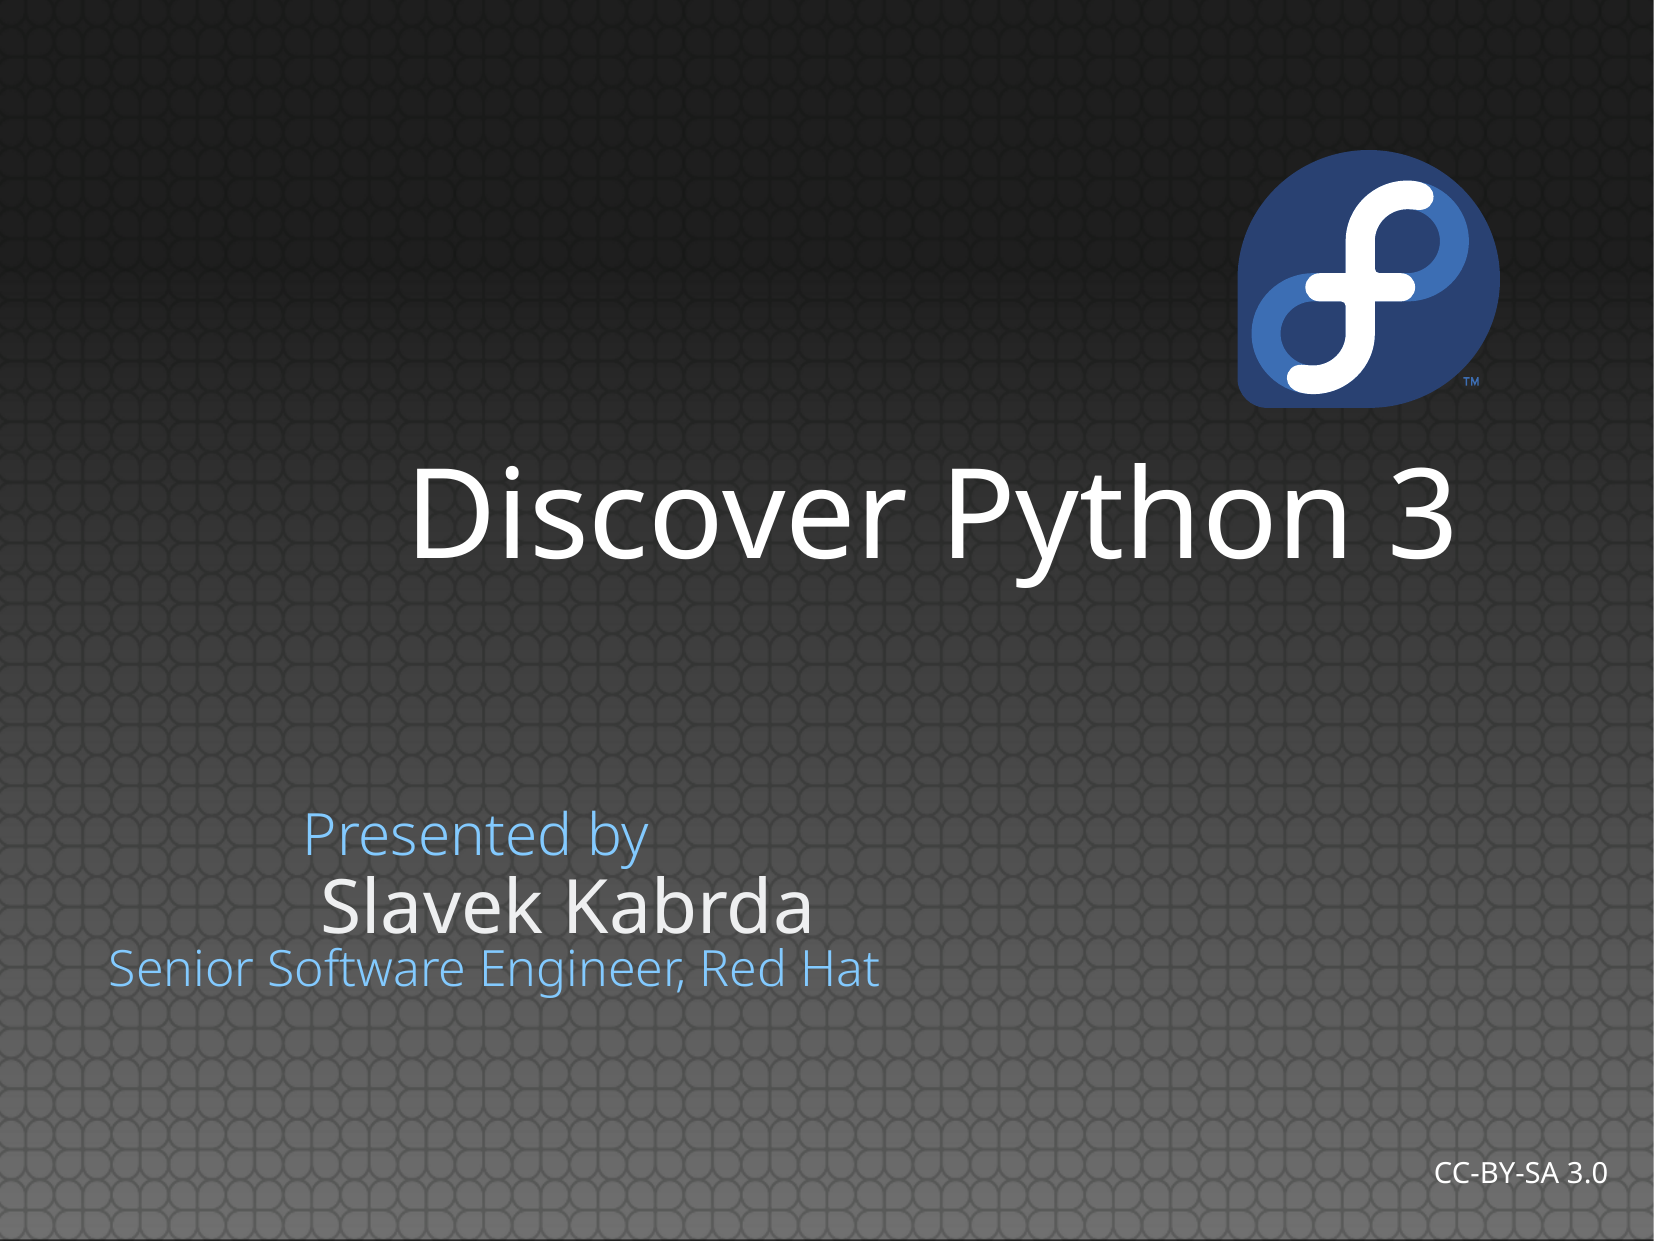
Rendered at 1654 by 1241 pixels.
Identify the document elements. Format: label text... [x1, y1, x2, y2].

text_box Senior Software Engineer, Red Hat [94, 925, 987, 999]
picture [0, 0, 1654, 1241]
text_box Discover Python 3 [37, 417, 1475, 601]
text_box Slavek Kabrda [305, 846, 1057, 949]
text_box Presented by [288, 785, 699, 869]
text_box CC-BY-SA 3.0 [64, 1144, 1624, 1229]
